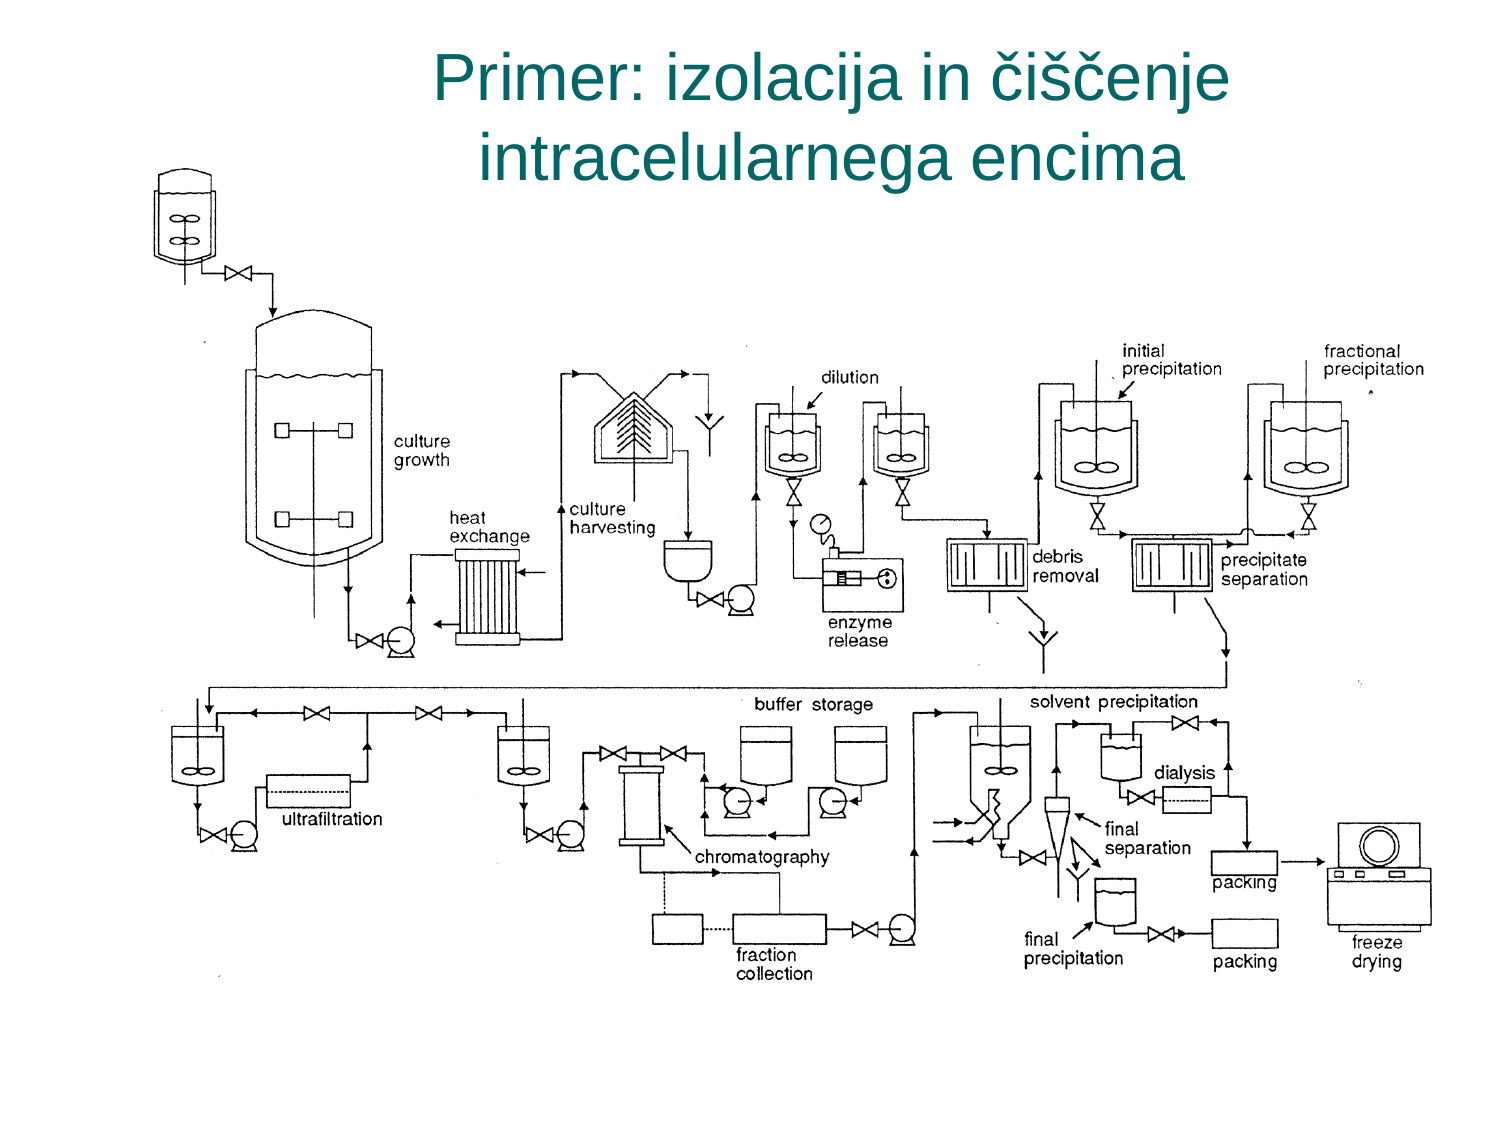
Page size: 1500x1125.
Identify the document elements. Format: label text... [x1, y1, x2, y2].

title Primer: izolacija in čiščenje intracelularnega encima [182, 26, 1483, 202]
picture [147, 126, 1436, 1023]
